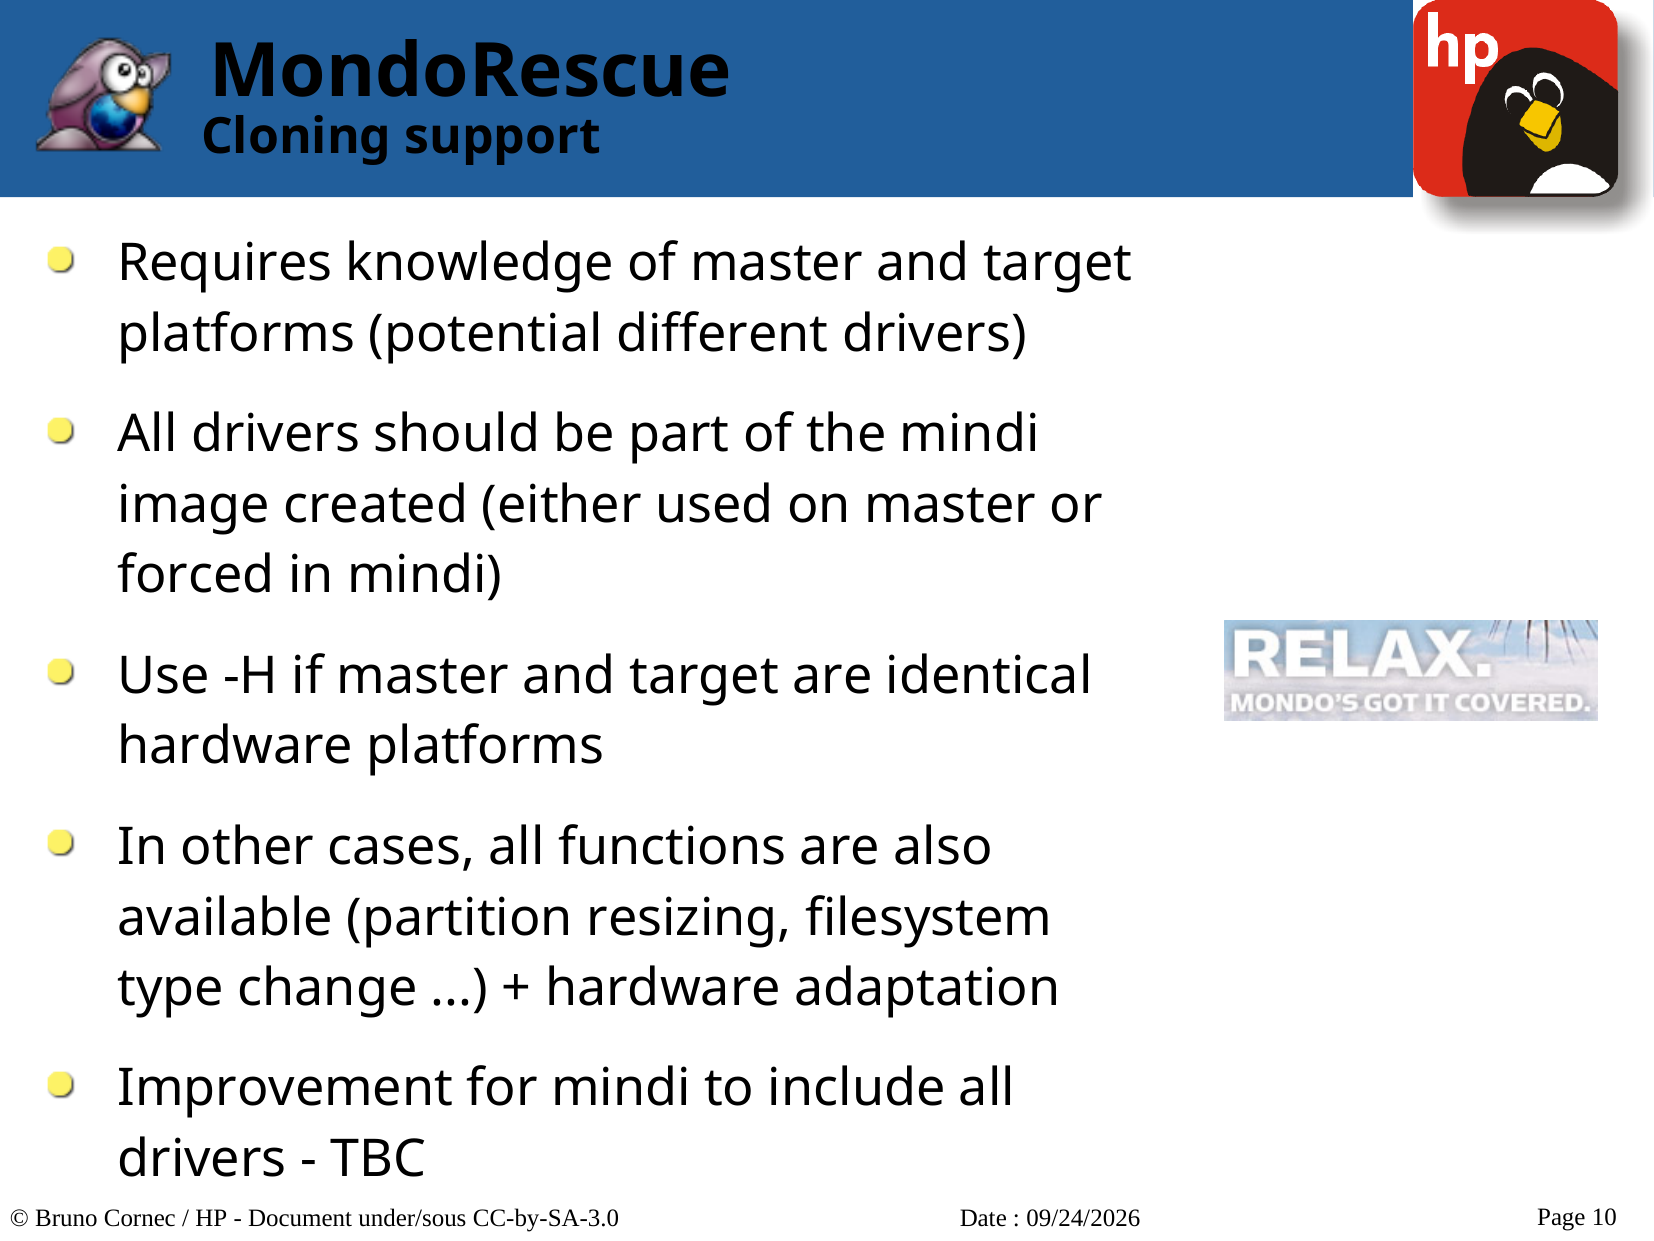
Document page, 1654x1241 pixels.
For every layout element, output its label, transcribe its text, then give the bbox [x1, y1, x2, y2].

title Cloning support [201, 32, 1190, 241]
picture [0, 0, 211, 199]
list Requires knowledge of master and target platforms (potential different drivers) All drivers should be part of the mindi image created (either used on master or forced in mindi) Use -H if master and target are identical hardware platforms In other cases, all functions are also available (partition resizing, filesystem type change ...) + hardware adaptation Improvement for mindi to include all drivers - TBC [34, 224, 1138, 1188]
picture [1224, 620, 1598, 721]
picture [1413, 0, 1654, 235]
